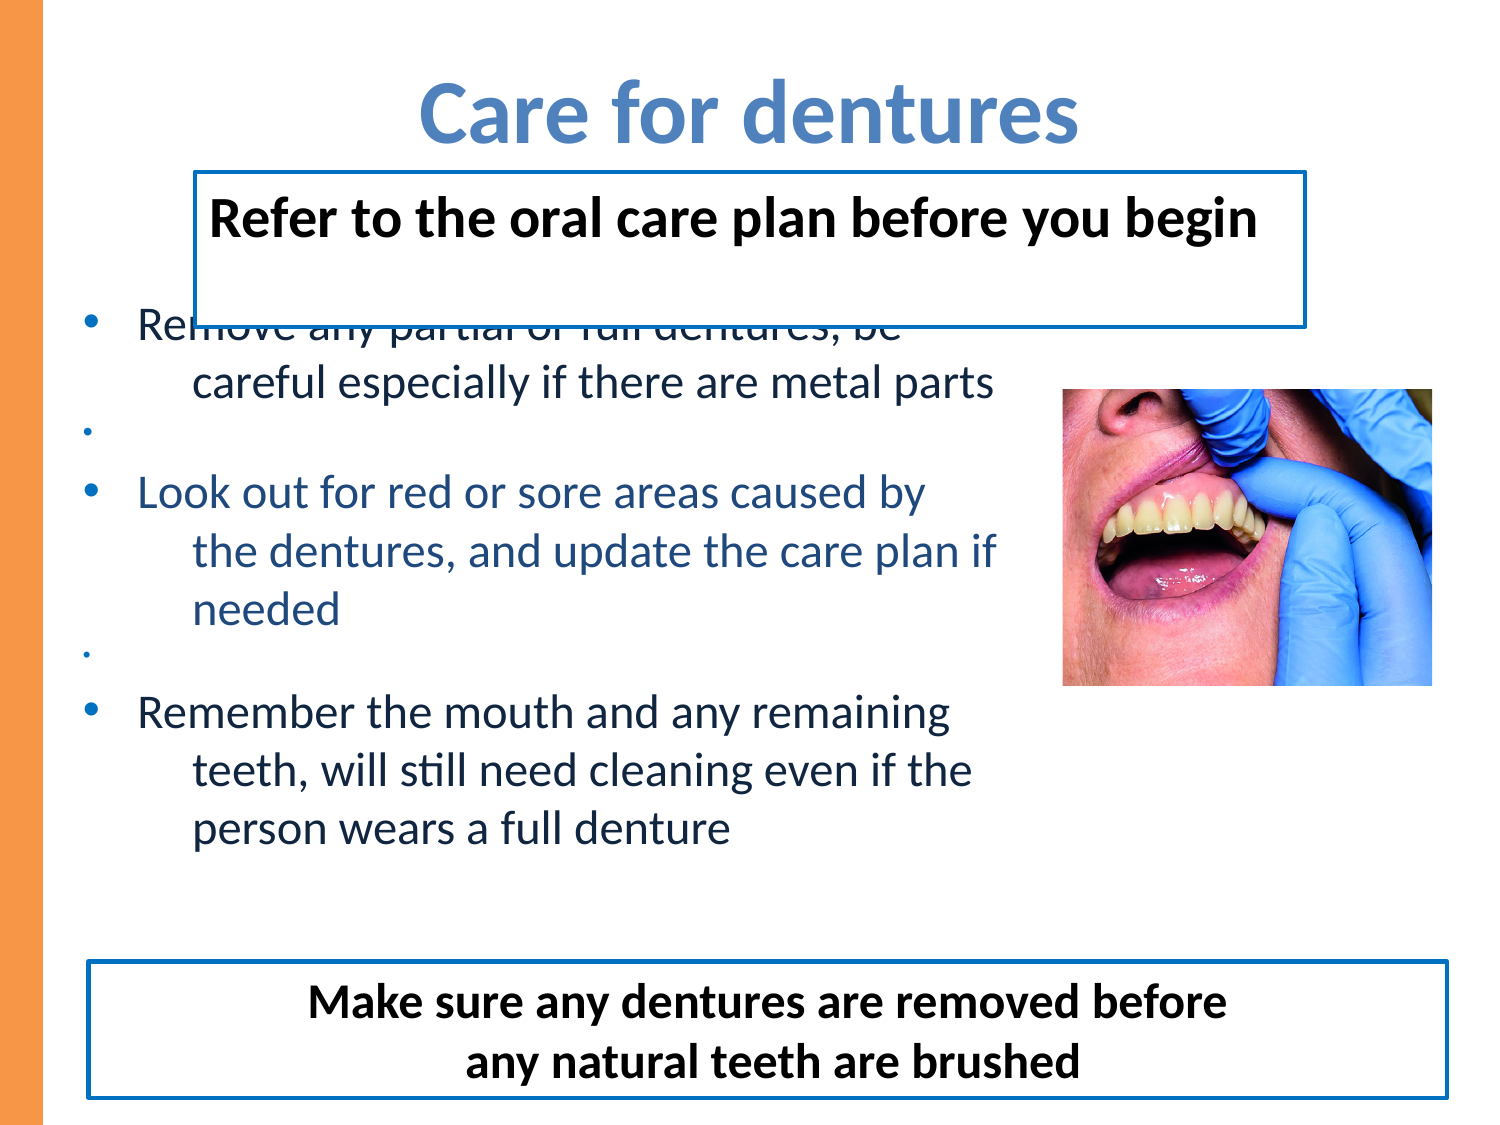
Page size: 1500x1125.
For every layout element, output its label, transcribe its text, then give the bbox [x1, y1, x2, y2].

title Care for dentures [75, 12, 1426, 201]
picture [1062, 389, 1433, 686]
text_box Make sure any dentures are removed before any natural teeth are brushed [88, 961, 1447, 1098]
list Refer to the oral care plan before you begin [194, 201, 1306, 258]
list Remove any partial or full dentures, be careful especially if there are metal parts Look out for red or sore areas caused by the dentures, and update the care plan if needed Remember the mouth and any remaining teeth, will still need cleaning even if the person wears a full denture [67, 284, 1015, 911]
text_box [0, 0, 41, 1125]
